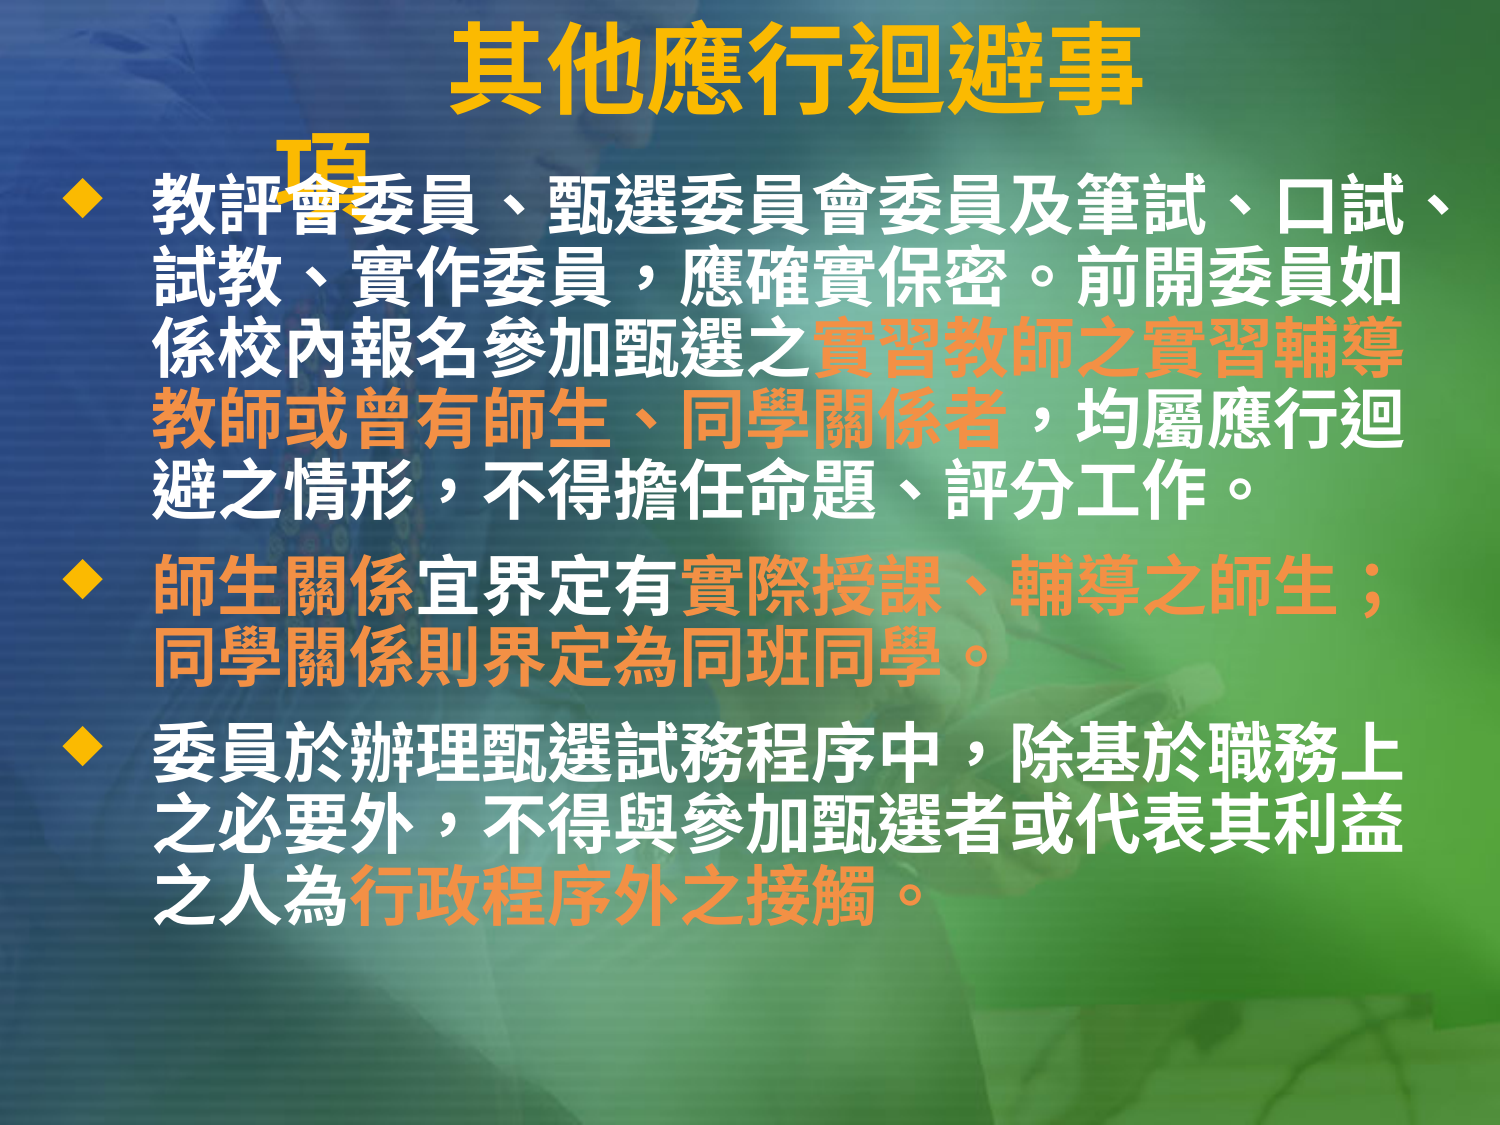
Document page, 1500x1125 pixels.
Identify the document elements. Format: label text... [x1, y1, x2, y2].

picture [0, 0, 1500, 1125]
title 其他應行迴避事項 [257, 12, 1240, 165]
list 教評會委員、甄選委員會委員及筆試、口試、試教、實作委員，應確實保密。前開委員如係校內報名參加甄選之實習教師之實習輔導教師或曾有師生、同學關係者，均屬應行迴避之情形，不得擔任命題、評分工作。 師生關係宜界定有實際授課、輔導之師生；同學關係則界定為同班同學。 委員於辦理甄選試務程序中，除基於職務上之必要外，不得與參加甄選者或代表其利益之人為行政程序外之接觸。 [43, 165, 1464, 950]
